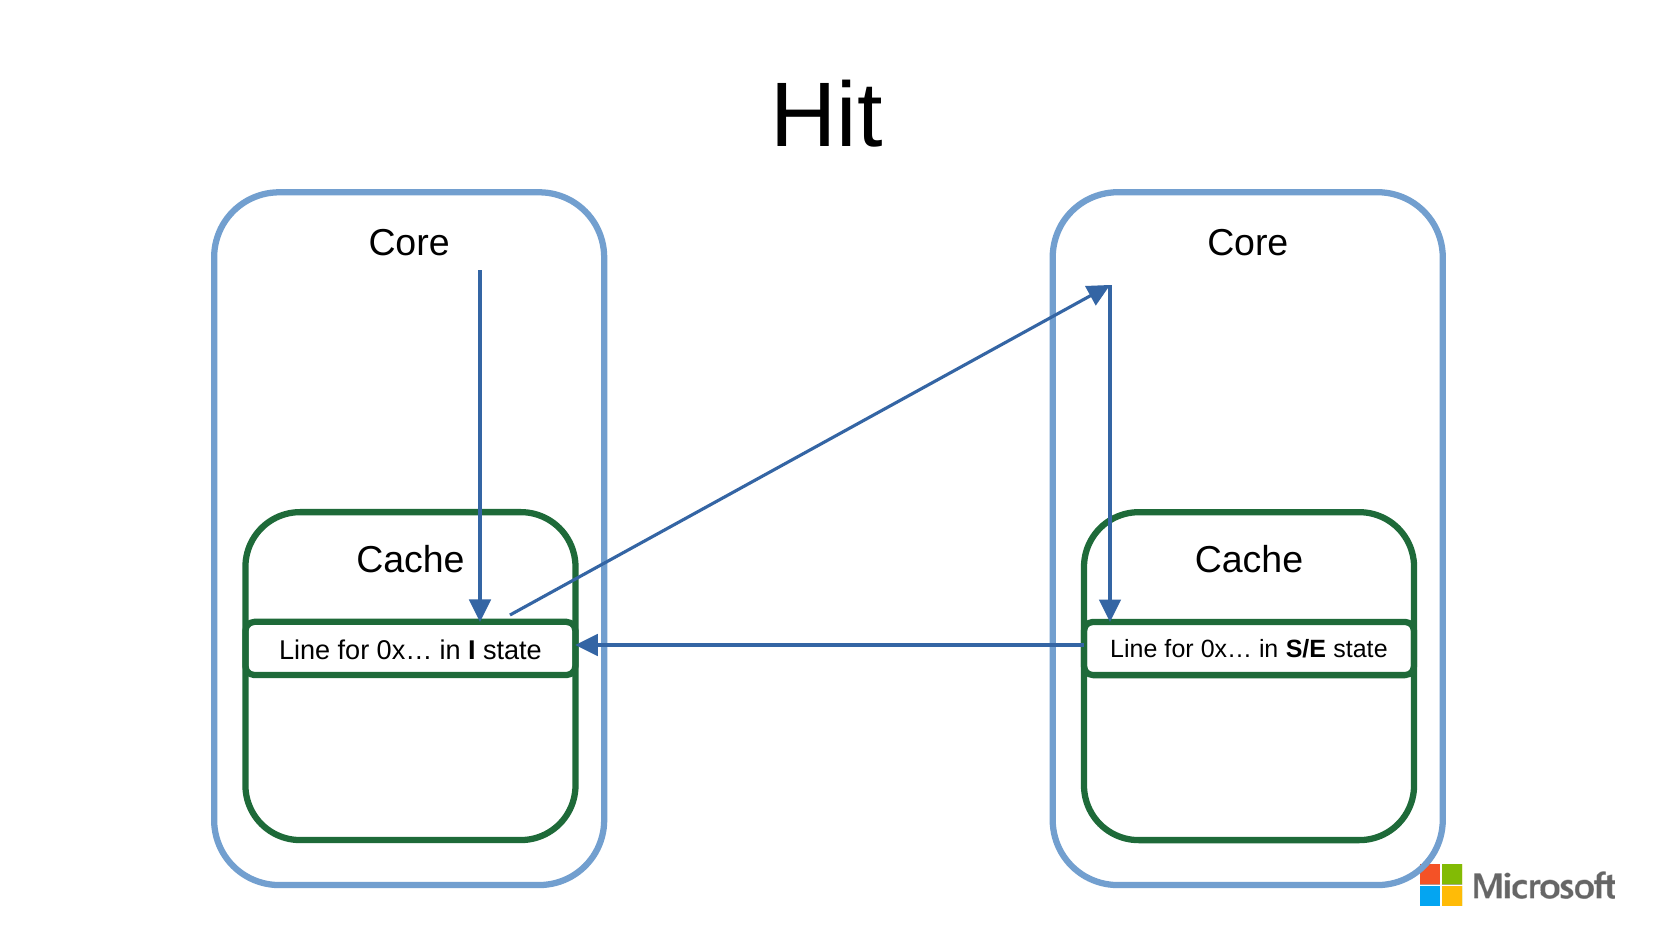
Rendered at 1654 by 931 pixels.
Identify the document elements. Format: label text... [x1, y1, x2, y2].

text_box Core [1052, 290, 1109, 643]
text_box Core [1052, 193, 1443, 886]
title Hit [82, 37, 1571, 193]
text_box Core [214, 193, 605, 886]
text_box Line for 0x… in S/E state [1084, 621, 1415, 676]
picture [1420, 864, 1615, 906]
text_box Line for 0x… in I state [245, 621, 576, 676]
